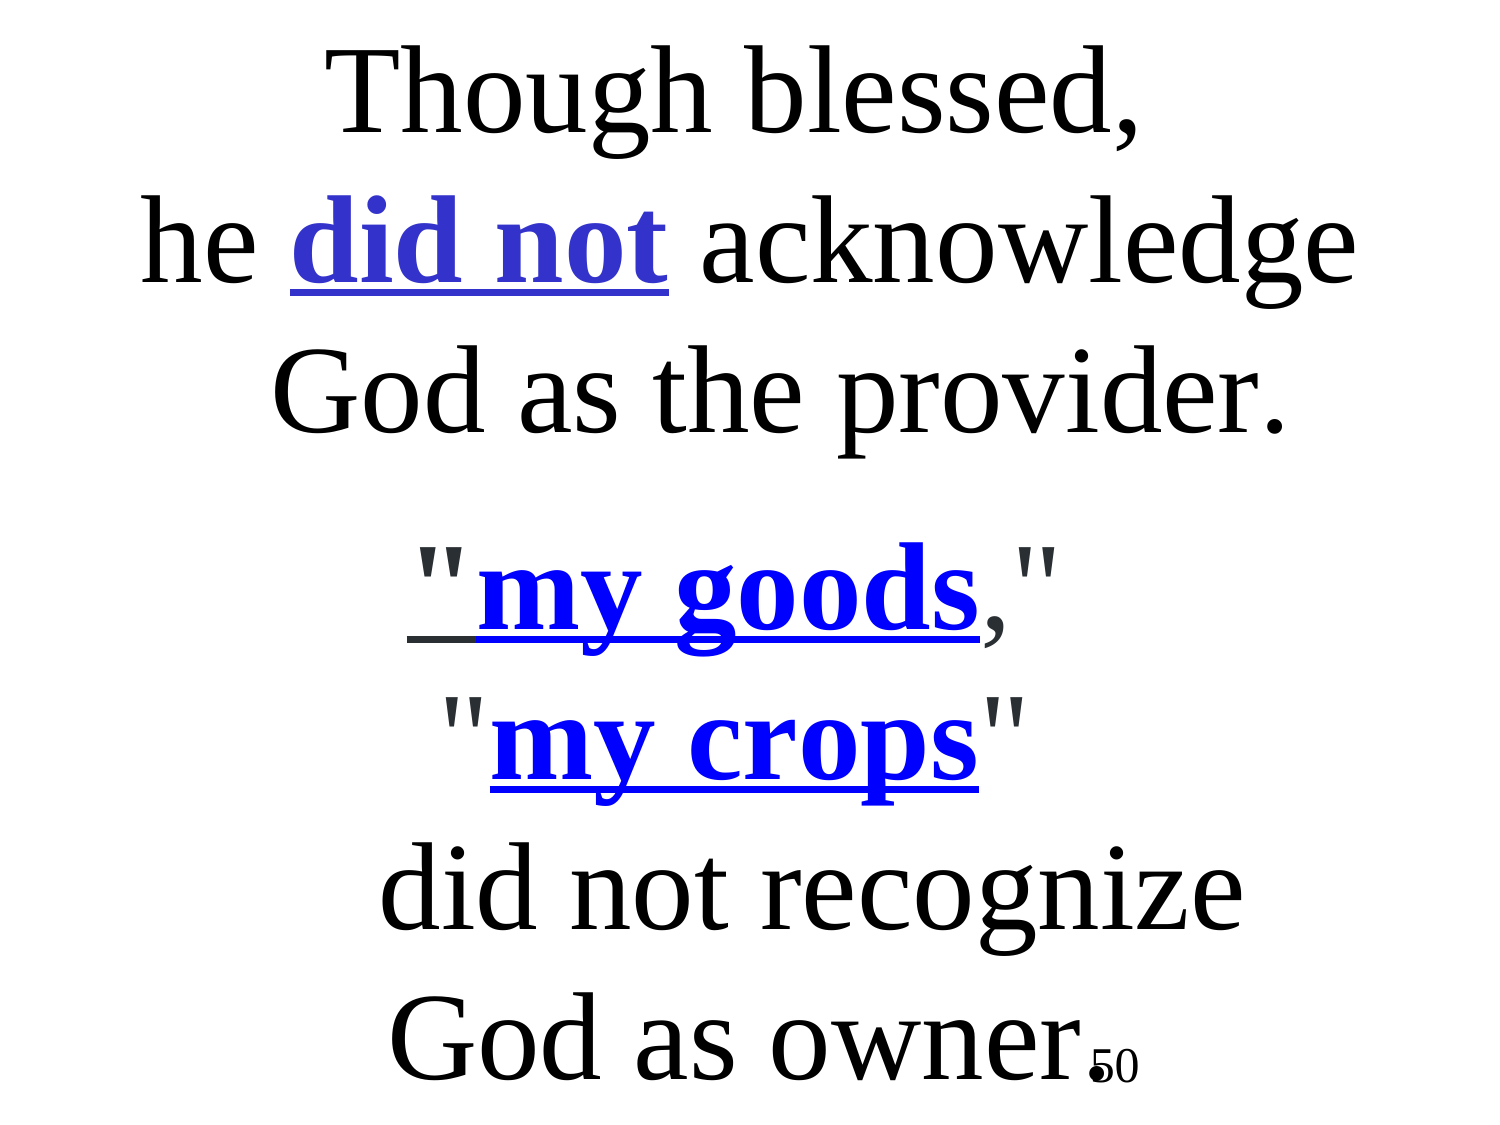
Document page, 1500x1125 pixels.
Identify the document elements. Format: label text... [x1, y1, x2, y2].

text_box Though blessed, he did not acknowledge God as the provider. "my goods," "my crops" did not recognize God as owner. [0, 0, 1500, 1125]
